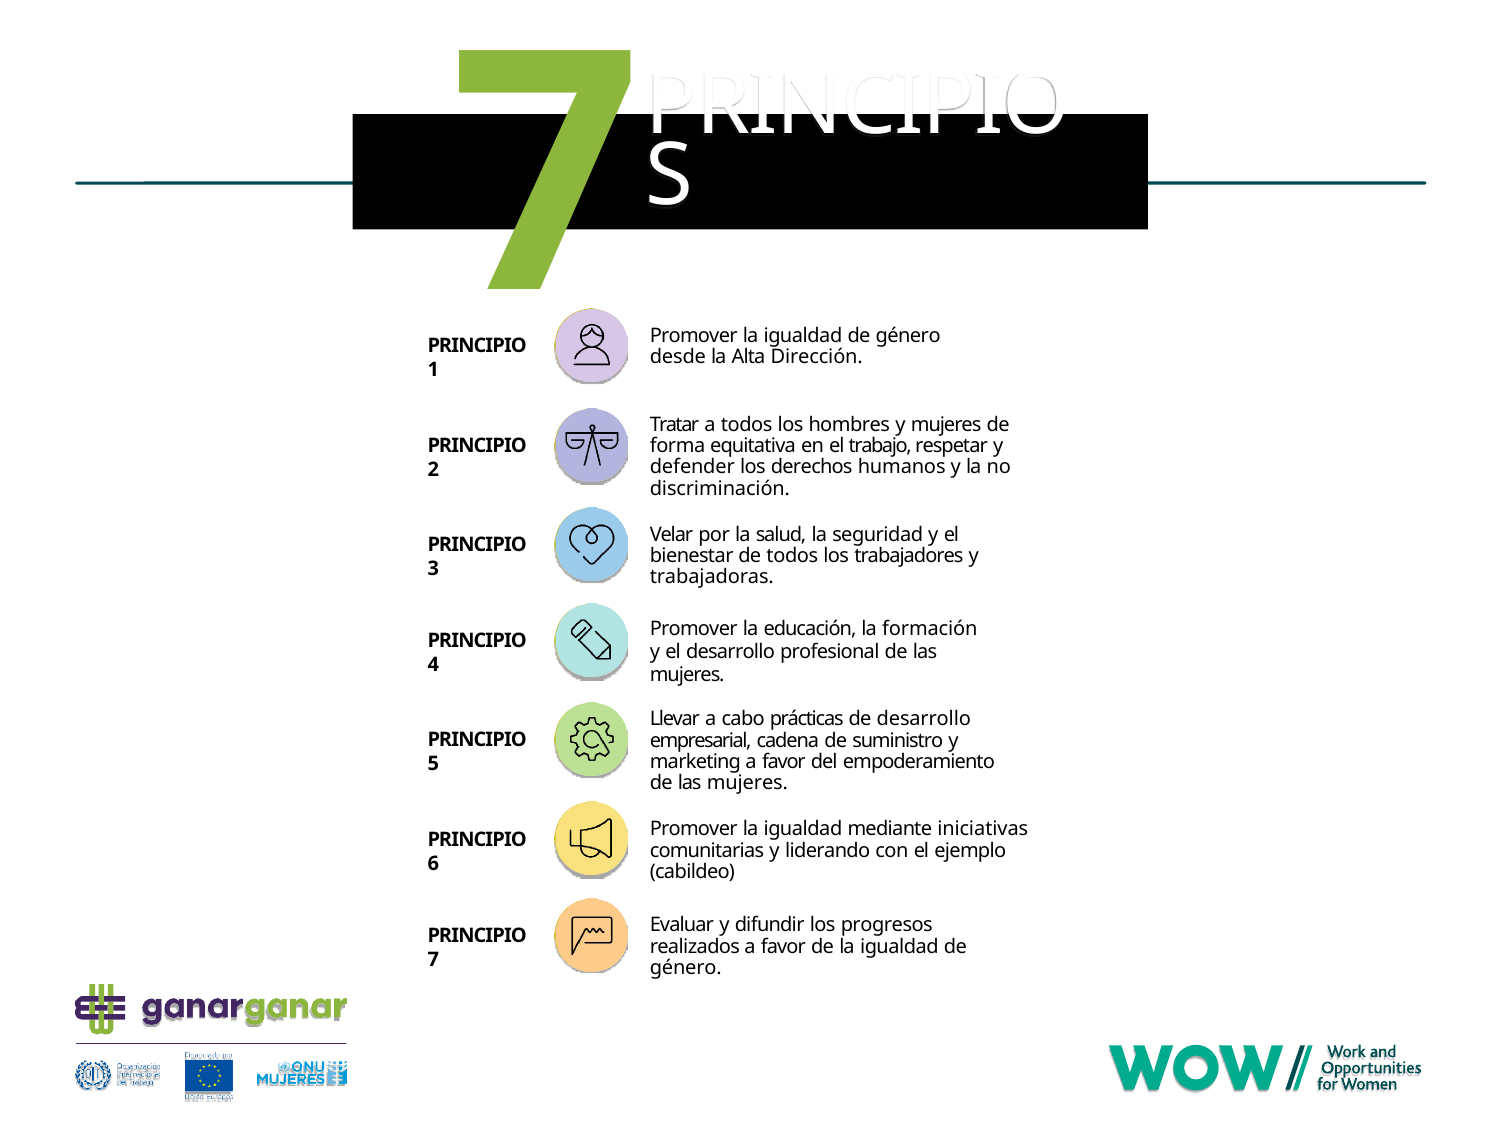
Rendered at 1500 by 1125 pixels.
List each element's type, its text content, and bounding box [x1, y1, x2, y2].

text_box Evaluar y difundir los progresos realizados a favor de la igualdad de género. [648, 910, 1001, 957]
picture [185, 1052, 233, 1100]
picture [554, 507, 628, 581]
text_box 7 [449, 0, 638, 361]
text_box [74, 984, 126, 1035]
text_box Promover la igualdad de género desde la Alta Dirección. [648, 320, 974, 368]
text_box Promover la igualdad mediante iniciativas comunitarias y liderando con el ejemplo (cabildeo) [648, 813, 1073, 861]
picture [554, 603, 628, 677]
text_box PRINCIPIO 1 [426, 331, 449, 358]
text_box PRINCIPIO 2 [426, 430, 537, 457]
picture [290, 998, 331, 1018]
picture [257, 1061, 347, 1084]
text_box PRINCIPIO 5 [426, 725, 537, 752]
text_box PRINCIPIO 3 [426, 530, 537, 556]
picture [554, 361, 628, 382]
picture [554, 408, 628, 482]
picture [334, 998, 347, 1018]
picture [187, 998, 228, 1018]
picture [231, 998, 287, 1025]
text_box Llevar a cabo prácticas de desarrollo empresarial, cadena de suministro y marketing a favor del empoderamiento de las mujeres. [648, 703, 1023, 772]
picture [554, 898, 628, 972]
text_box Tratar a todos los hombres y mujeres de forma equitativa en el trabajo, respetar y defender los derechos humanos y la no discriminación. [648, 409, 1037, 477]
text_box [638, 114, 1148, 230]
title PRINCIPIOS [643, 114, 1080, 222]
text_box PRINCIPIO 4 [426, 626, 537, 652]
text_box [352, 114, 449, 230]
text_box PRINCIPIO 7 [426, 920, 537, 947]
picture [142, 998, 184, 1025]
picture [554, 702, 628, 776]
text_box PRINCIPIO 6 [426, 824, 537, 851]
text_box Promover la educación, la formación y el desarrollo profesional de las mujeres. [648, 615, 993, 664]
picture [75, 1060, 160, 1090]
picture [554, 802, 628, 875]
text_box Velar por la salud, la seguridad y el bienestar de todos los trabajadores y trabajadoras. [648, 519, 1020, 566]
